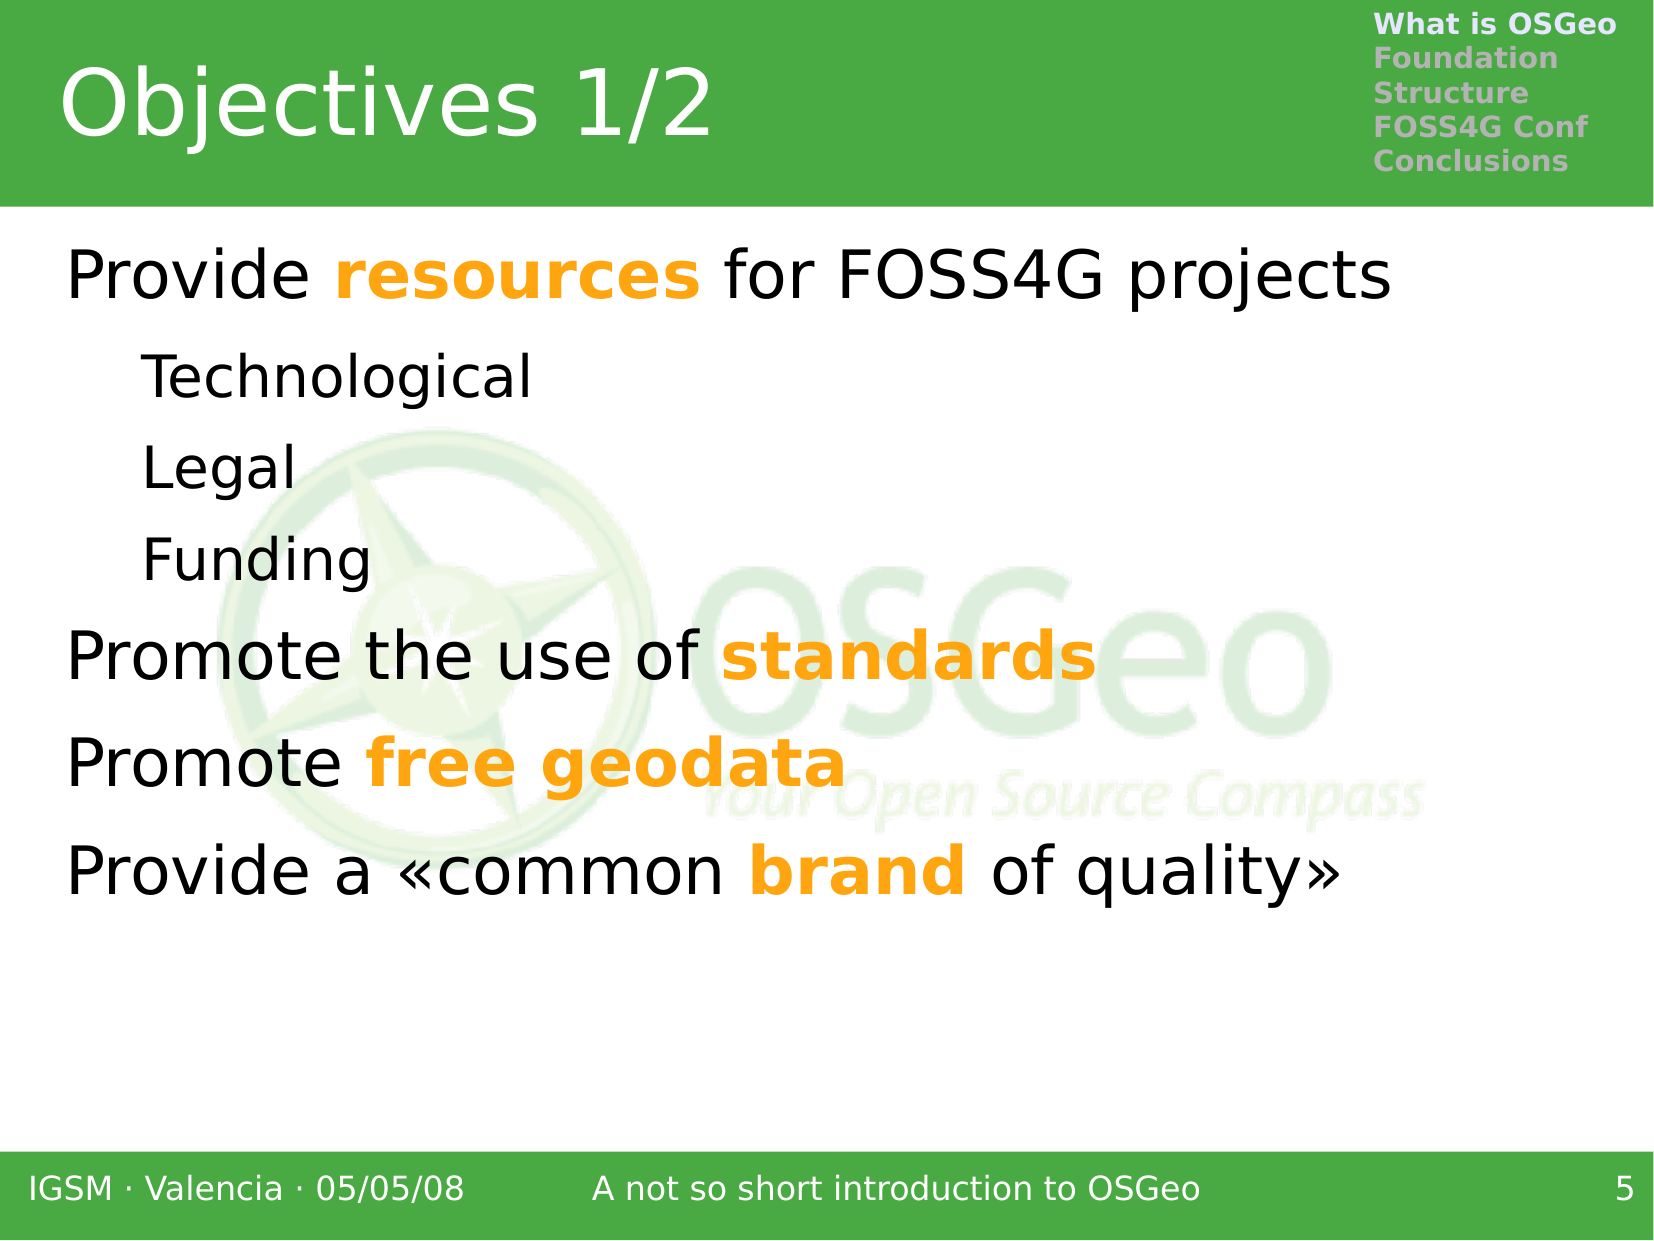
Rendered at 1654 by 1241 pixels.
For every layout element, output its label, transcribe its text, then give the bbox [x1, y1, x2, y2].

text_box What is OSGeo Foundation Structure FOSS4G Conf Conclusions [1358, 0, 1654, 207]
title Objectives 1/2 [59, 36, 1358, 170]
list Provide resources for FOSS4G projects Technological Legal Funding Promote the use of standards Promote free geodata Provide a «common brand of quality» [47, 236, 1595, 1108]
